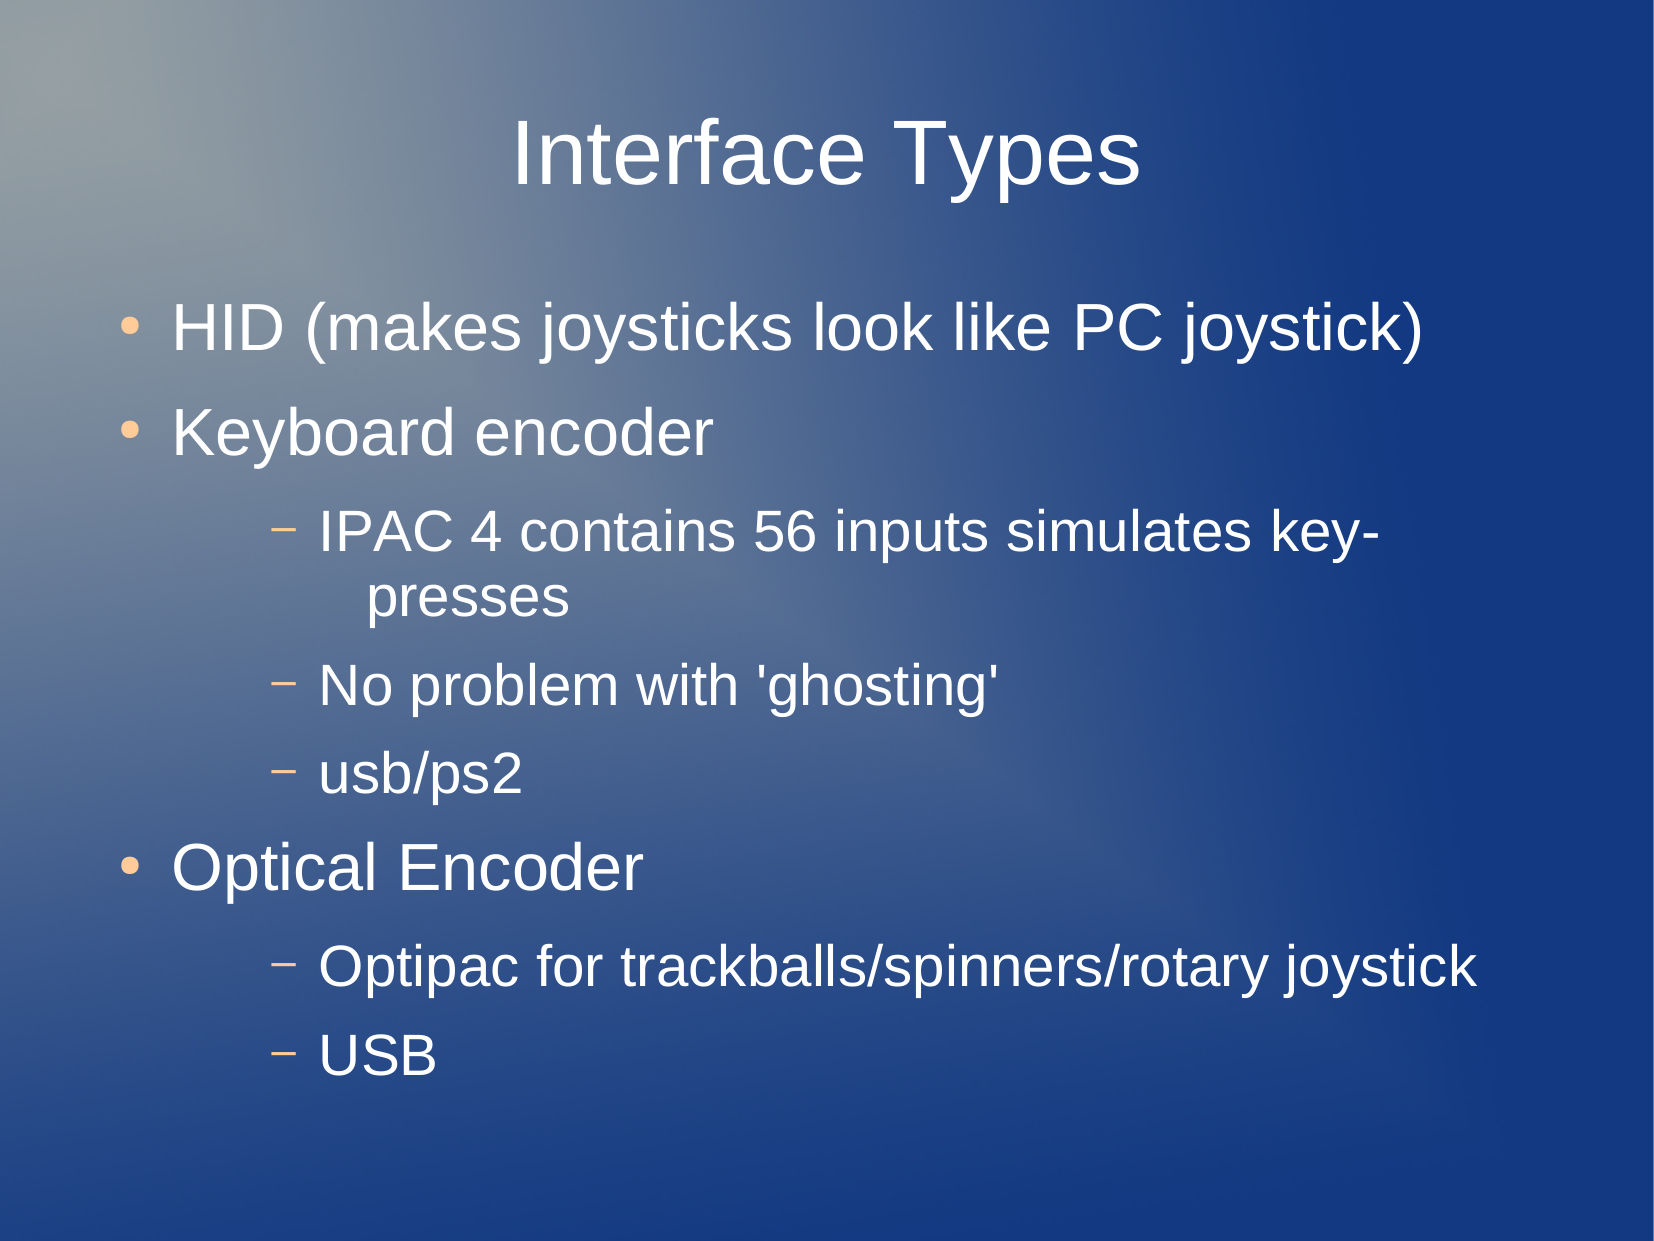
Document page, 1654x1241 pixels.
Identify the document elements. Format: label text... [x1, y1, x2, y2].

list HID (makes joysticks look like PC joystick) Keyboard encoder IPAC 4 contains 56 inputs simulates key-presses No problem with 'ghosting' usb/ps2 Optical Encoder Optipac for trackballs/spinners/rotary joystick USB [82, 290, 1571, 1094]
title Interface Types [82, 56, 1571, 250]
picture [0, 0, 1654, 1241]
